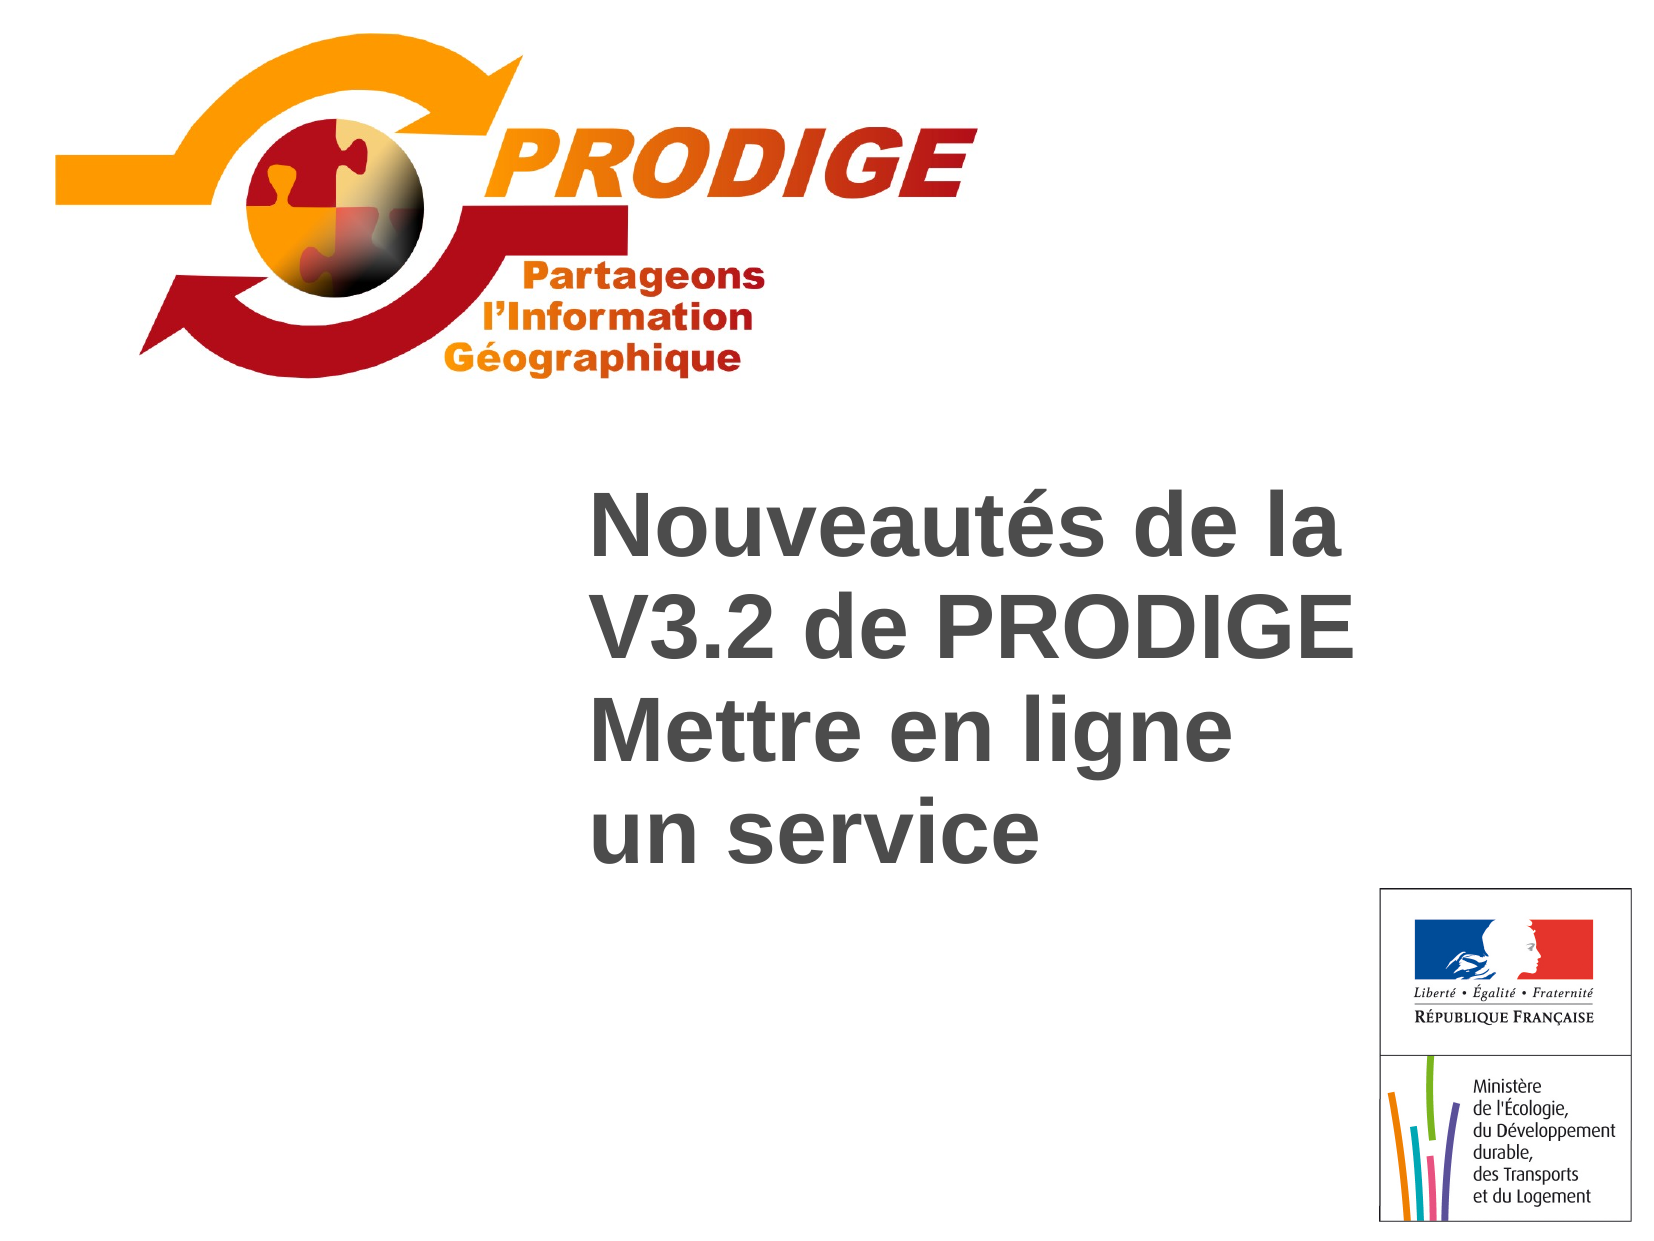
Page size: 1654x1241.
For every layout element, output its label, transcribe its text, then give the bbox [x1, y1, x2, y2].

title Nouveautés de la V3.2 de PRODIGE Mettre en ligne un service [588, 473, 1533, 884]
picture [55, 33, 978, 379]
picture [1379, 888, 1632, 1222]
